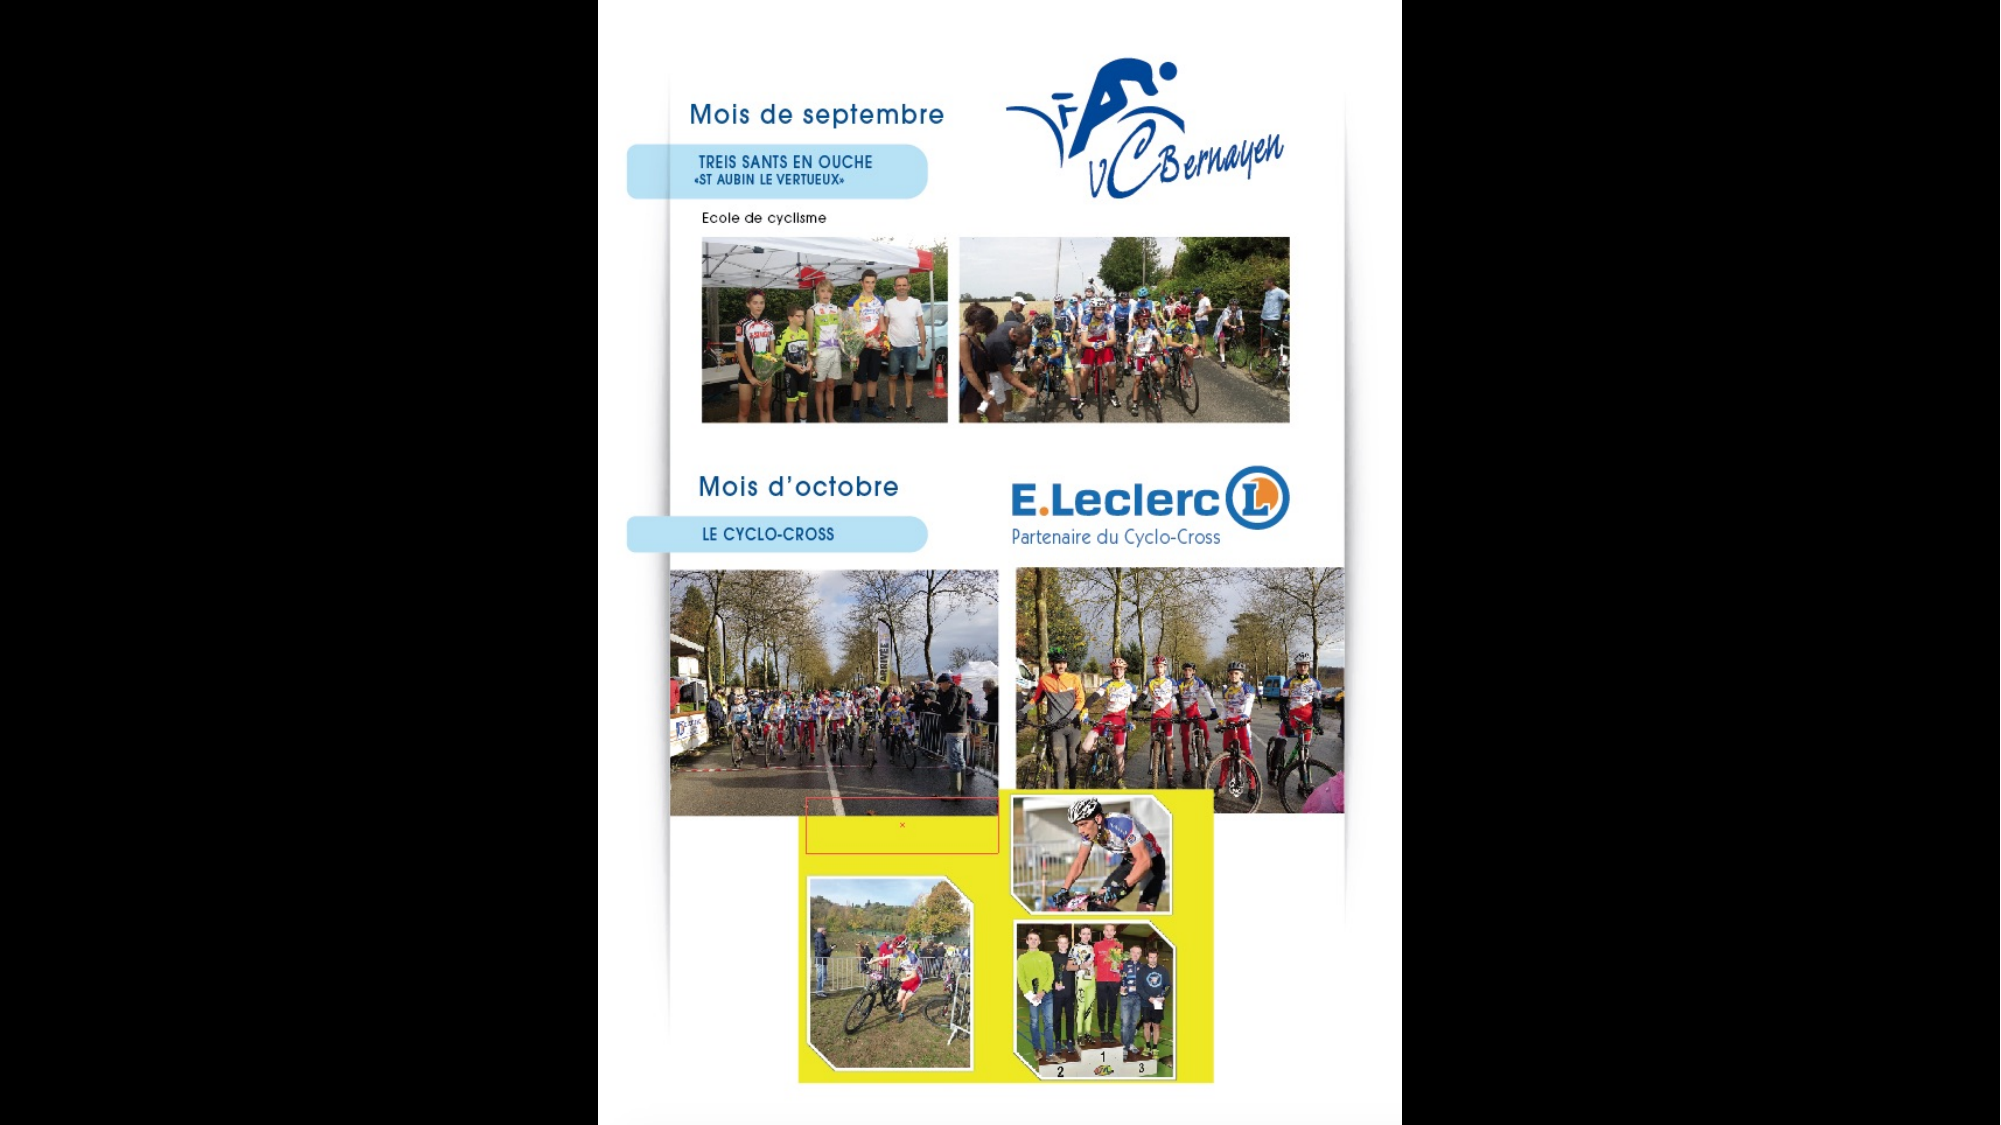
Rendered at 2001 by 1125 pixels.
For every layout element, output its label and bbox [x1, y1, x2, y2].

picture [598, 0, 1402, 1125]
